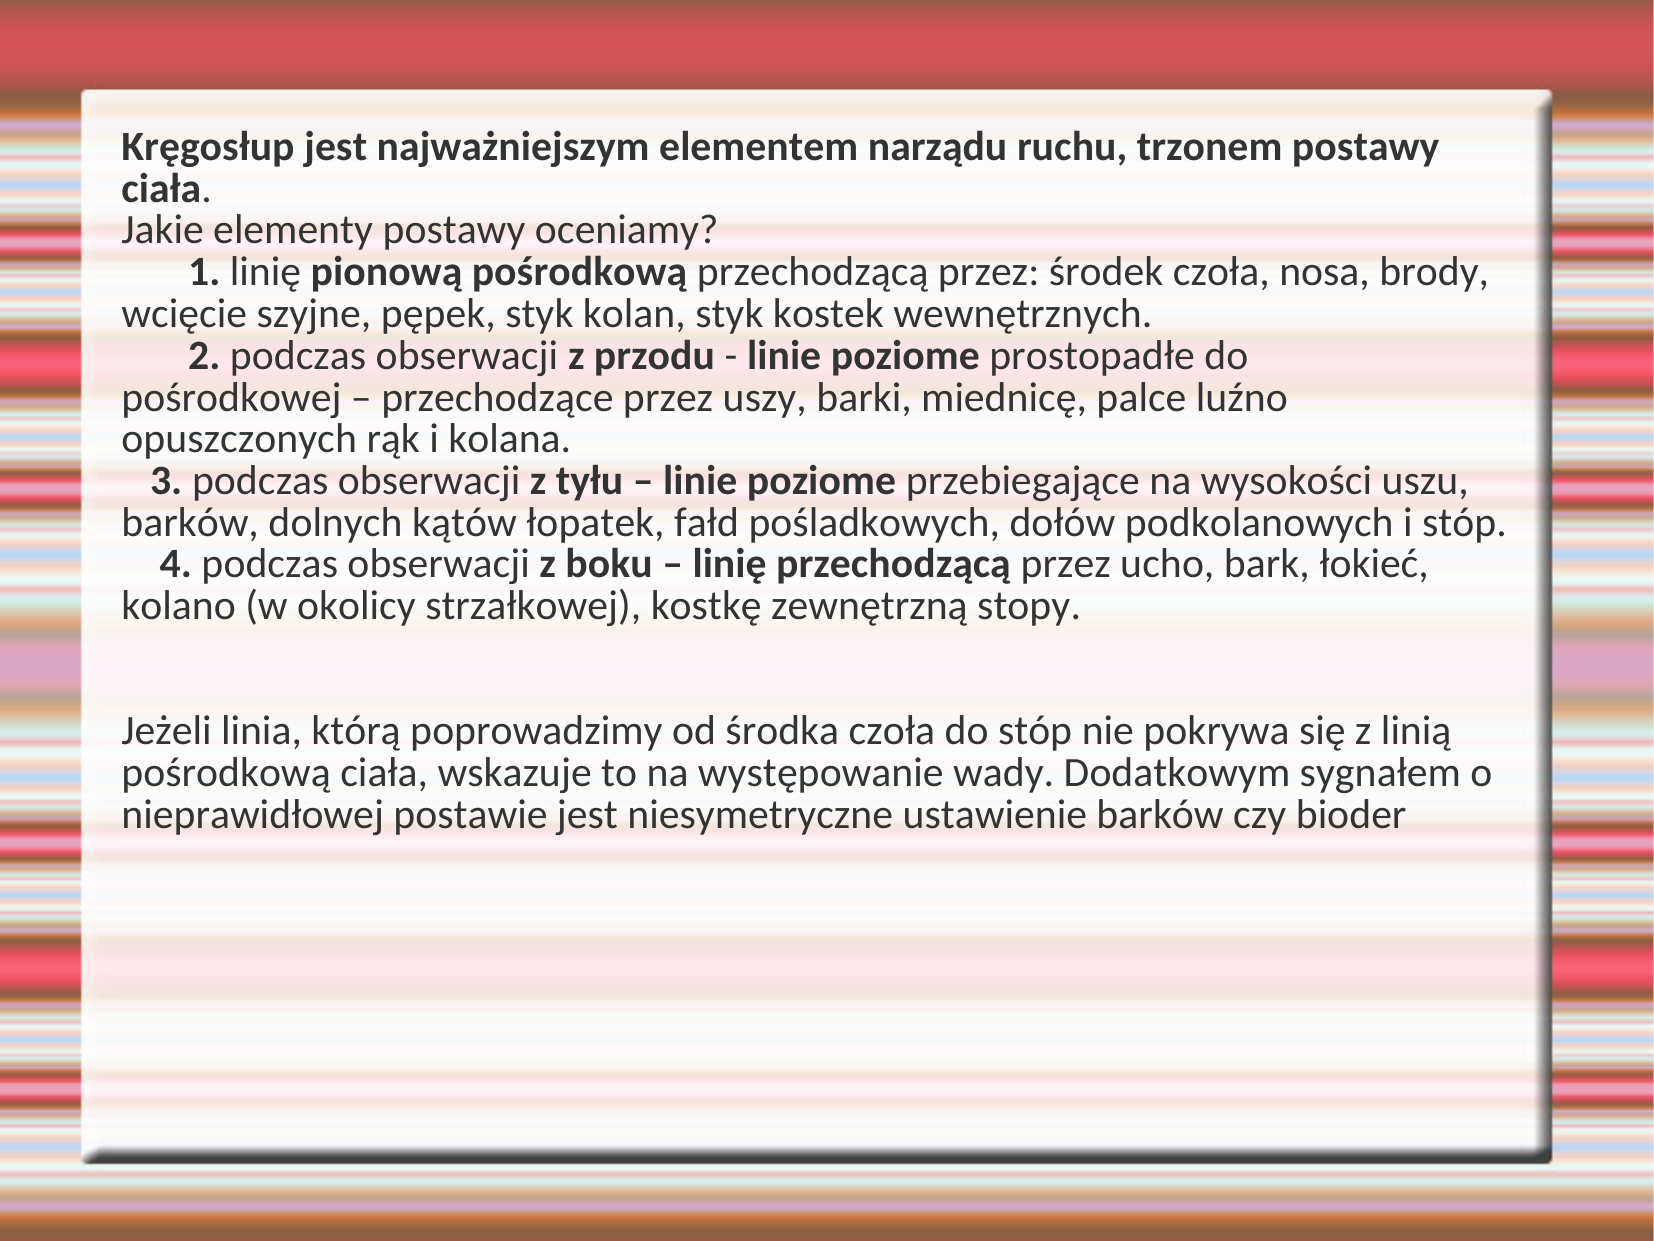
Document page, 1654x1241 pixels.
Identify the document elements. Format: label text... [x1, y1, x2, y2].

title [121, 114, 1534, 322]
picture [0, 0, 1654, 1241]
list Kręgosłup jest najważniejszym elementem narządu ruchu, trzonem postawy ciała. Jakie elementy postawy oceniamy? 1. linię pionową pośrodkową przechodzącą przez: środek czoła, nosa, brody, wcięcie szyjne, pępek, styk kolan, styk kostek wewnętrznych. 2. podczas obserwacji z przodu - linie poziome prostopadłe do pośrodkowej – przechodzące przez uszy, barki, miednicę, palce luźno opuszczonych rąk i kolana. 3. podczas obserwacji z tyłu – linie poziome przebiegające na wysokości uszu, barków, dolnych kątów łopatek, fałd pośladkowych, dołów podkolanowych i stóp. 4. podczas obserwacji z boku – linię przechodzącą przez ucho, bark, łokieć, kolano (w okolicy strzałkowej), kostkę zewnętrzną stopy. Jeżeli linia, którą poprowadzimy od środka czoła do stóp nie pokrywa się z linią pośrodkową ciała, wskazuje to na występowanie wady. Dodatkowym sygnałem o nieprawidłowej postawie jest niesymetryczne ustawienie barków czy bioder [121, 129, 1512, 1241]
